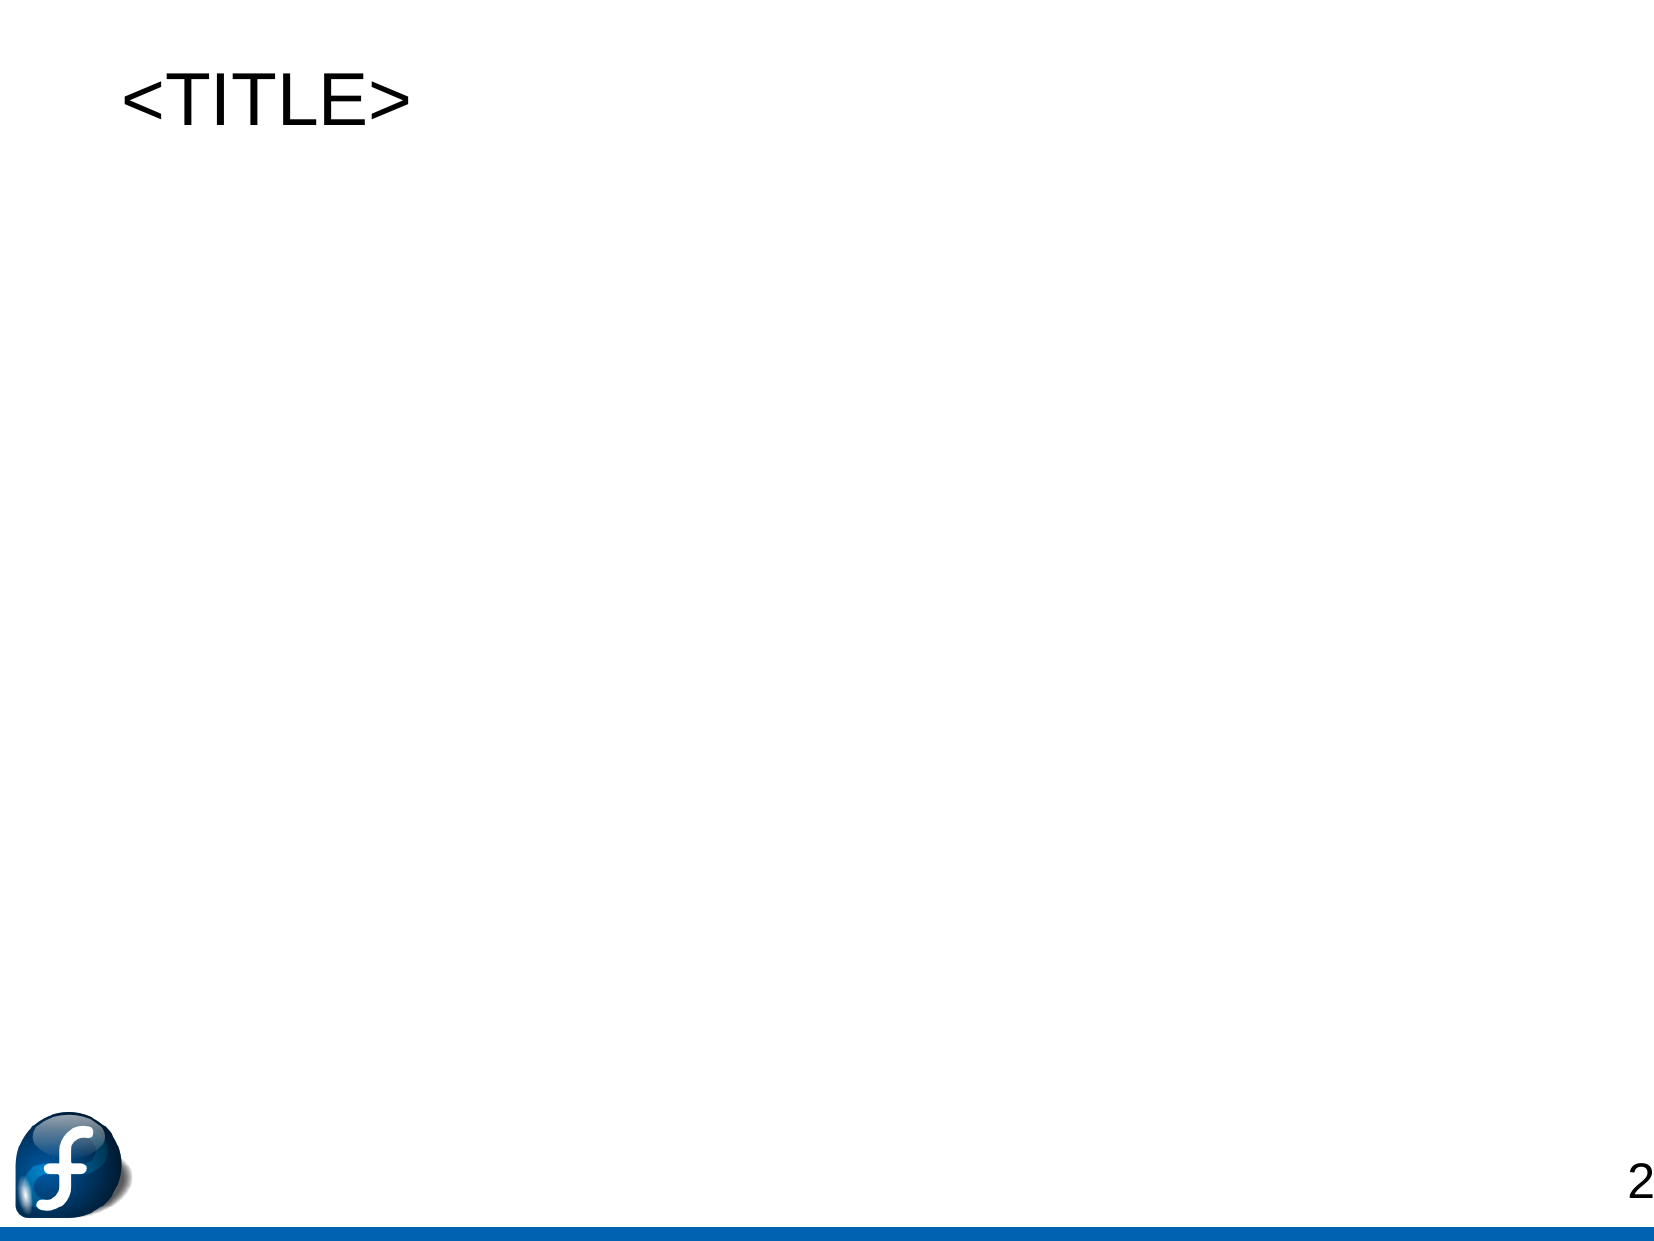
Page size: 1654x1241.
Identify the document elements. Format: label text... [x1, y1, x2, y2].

picture [11, 1105, 133, 1227]
title <TITLE> [121, 37, 1533, 161]
text_box 11 [1454, 1153, 1653, 1216]
